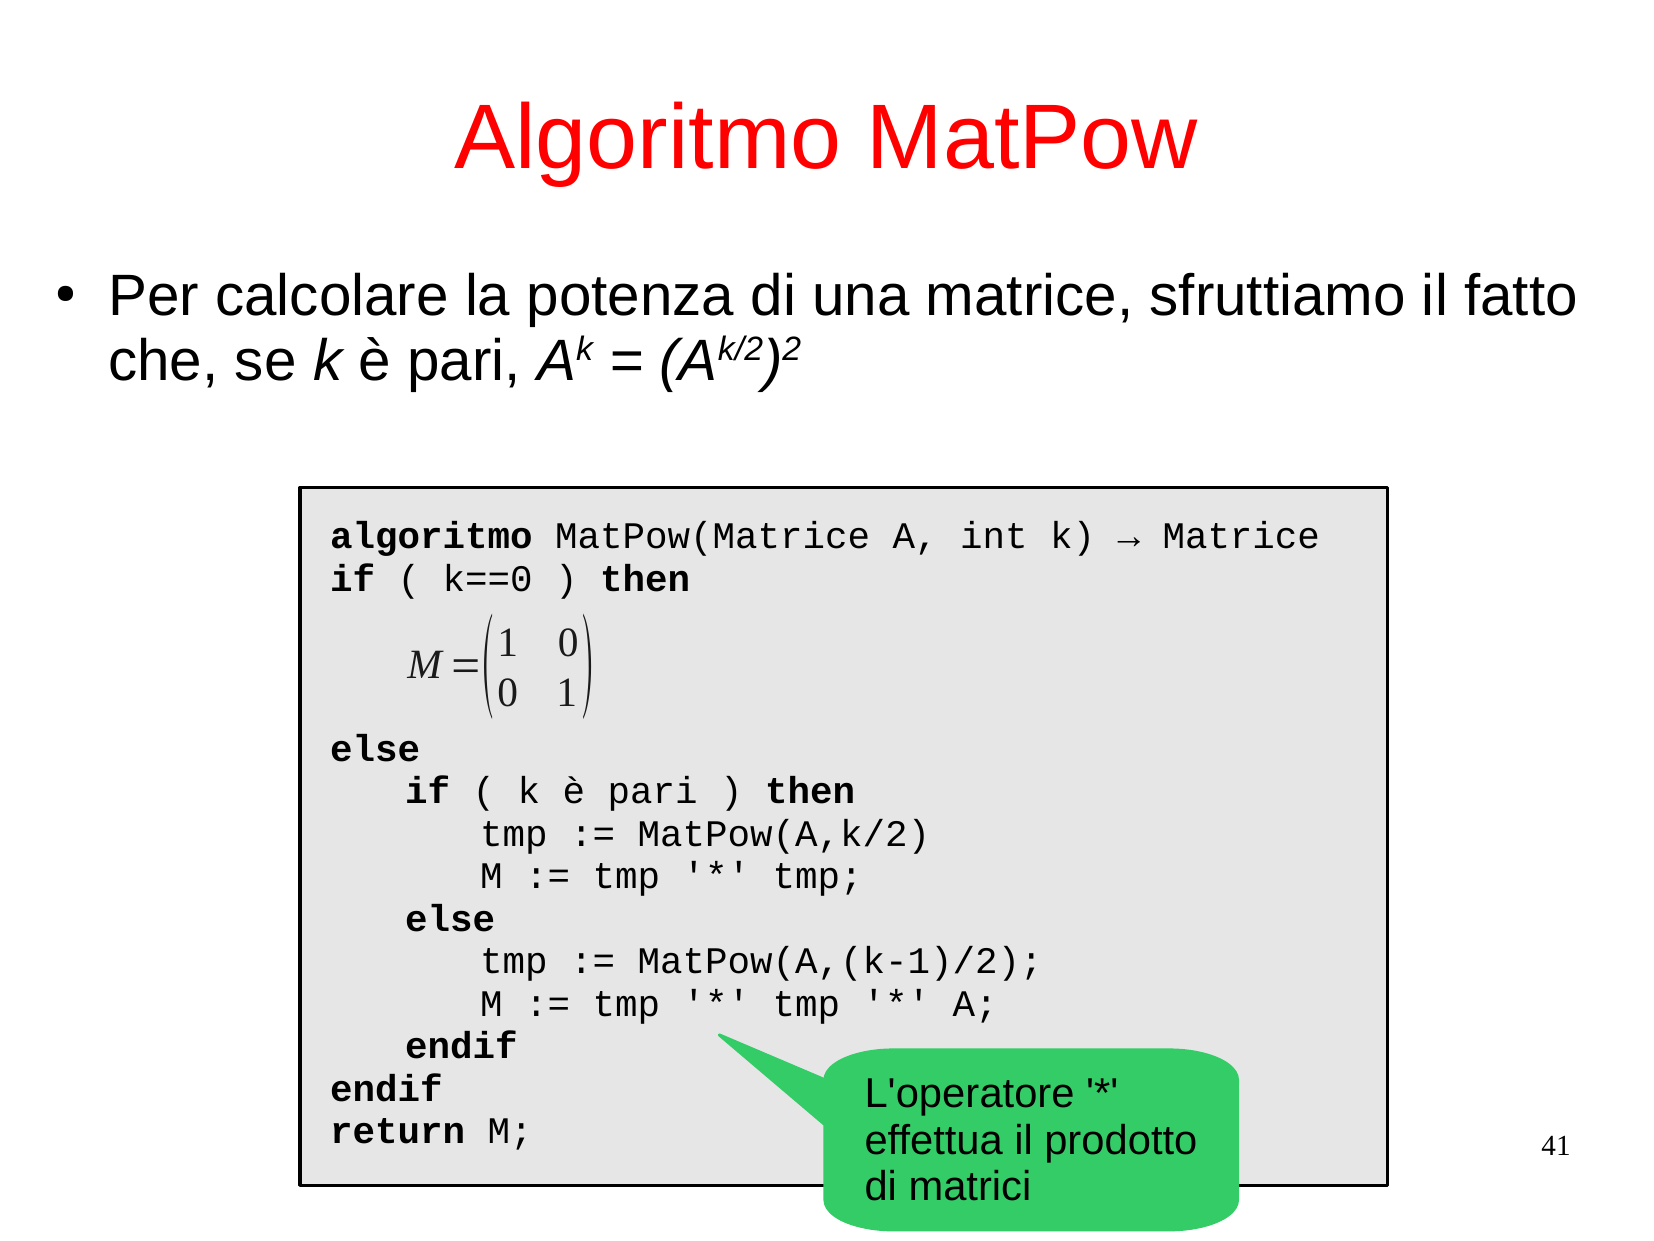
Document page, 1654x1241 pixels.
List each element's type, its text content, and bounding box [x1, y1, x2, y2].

title Algoritmo MatPow [82, 49, 1571, 226]
text_box L'operatore '*' effettua il prodotto di matrici [719, 1034, 1238, 1230]
text_box algoritmo MatPow(Matrice A, int k) → Matrice if ( k==0 ) then else if ( k è pari ) then tmp := MatPow(A,k/2) M := tmp '*' tmp; else tmp := MatPow(A,(k-1)/2); M := tmp '*' tmp '*' A; endif endif return M; [300, 487, 1388, 1186]
chart [398, 611, 601, 722]
list Per calcolare la potenza di una matrice, sfruttiamo il fatto che, se k è pari, Ak = (Ak/2)2 [37, 262, 1613, 1109]
